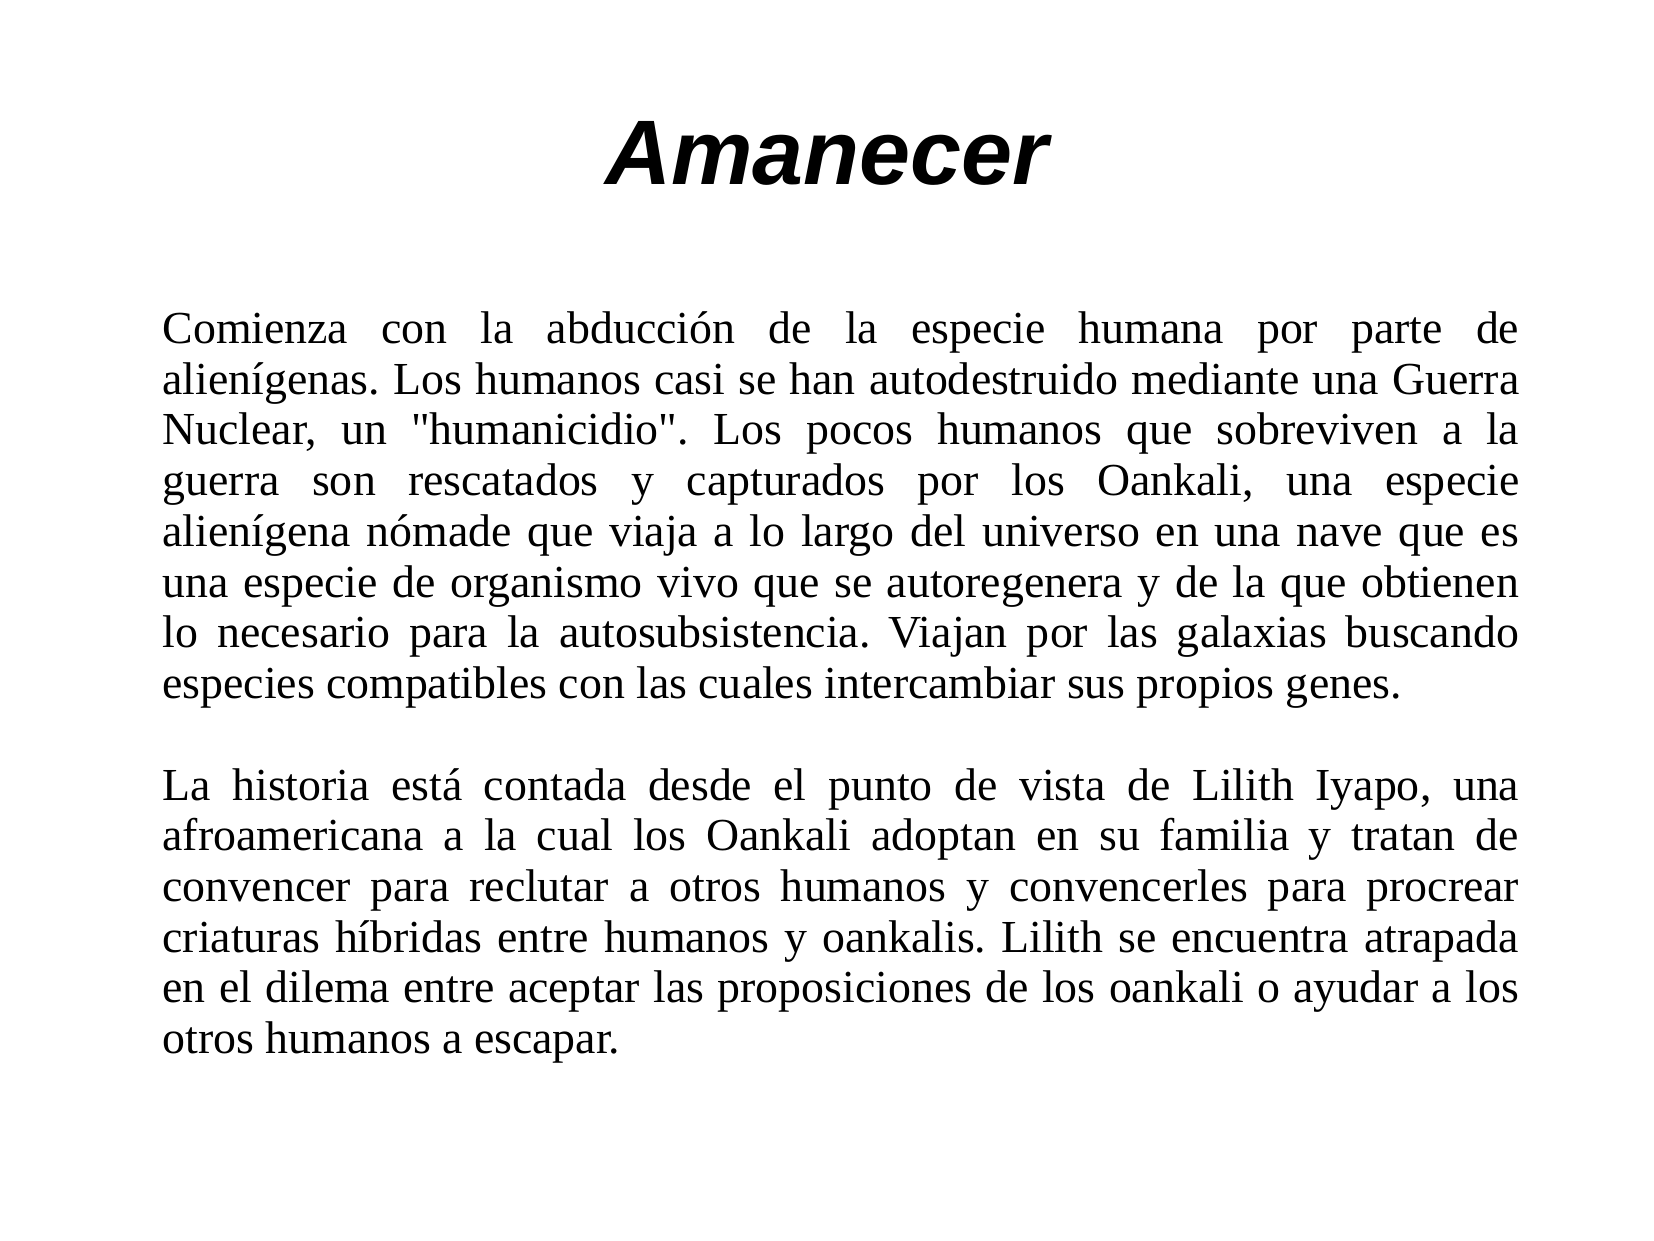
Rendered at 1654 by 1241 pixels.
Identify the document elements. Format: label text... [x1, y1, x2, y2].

text_box Comienza con la abducción de la especie humana por parte de alienígenas. Los humanos casi se han autodestruido mediante una Guerra Nuclear, un "humanicidio". Los pocos humanos que sobreviven a la guerra son rescatados y capturados por los Oankali, una especie alienígena nómade que viaja a lo largo del universo en una nave que es una especie de organismo vivo que se autoregenera y de la que obtienen lo necesario para la autosubsistencia. Viajan por las galaxias buscando especies compatibles con las cuales intercambiar sus propios genes. La historia está contada desde el punto de vista de Lilith Iyapo, una afroamericana a la cual los Oankali adoptan en su familia y tratan de convencer para reclutar a otros humanos y convencerles para procrear criaturas híbridas entre humanos y oankalis. Lilith se encuentra atrapada en el dilema entre aceptar las proposiciones de los oankali o ayudar a los otros humanos a escapar. [147, 295, 1536, 1114]
text_box Amanecer [82, 49, 1571, 257]
